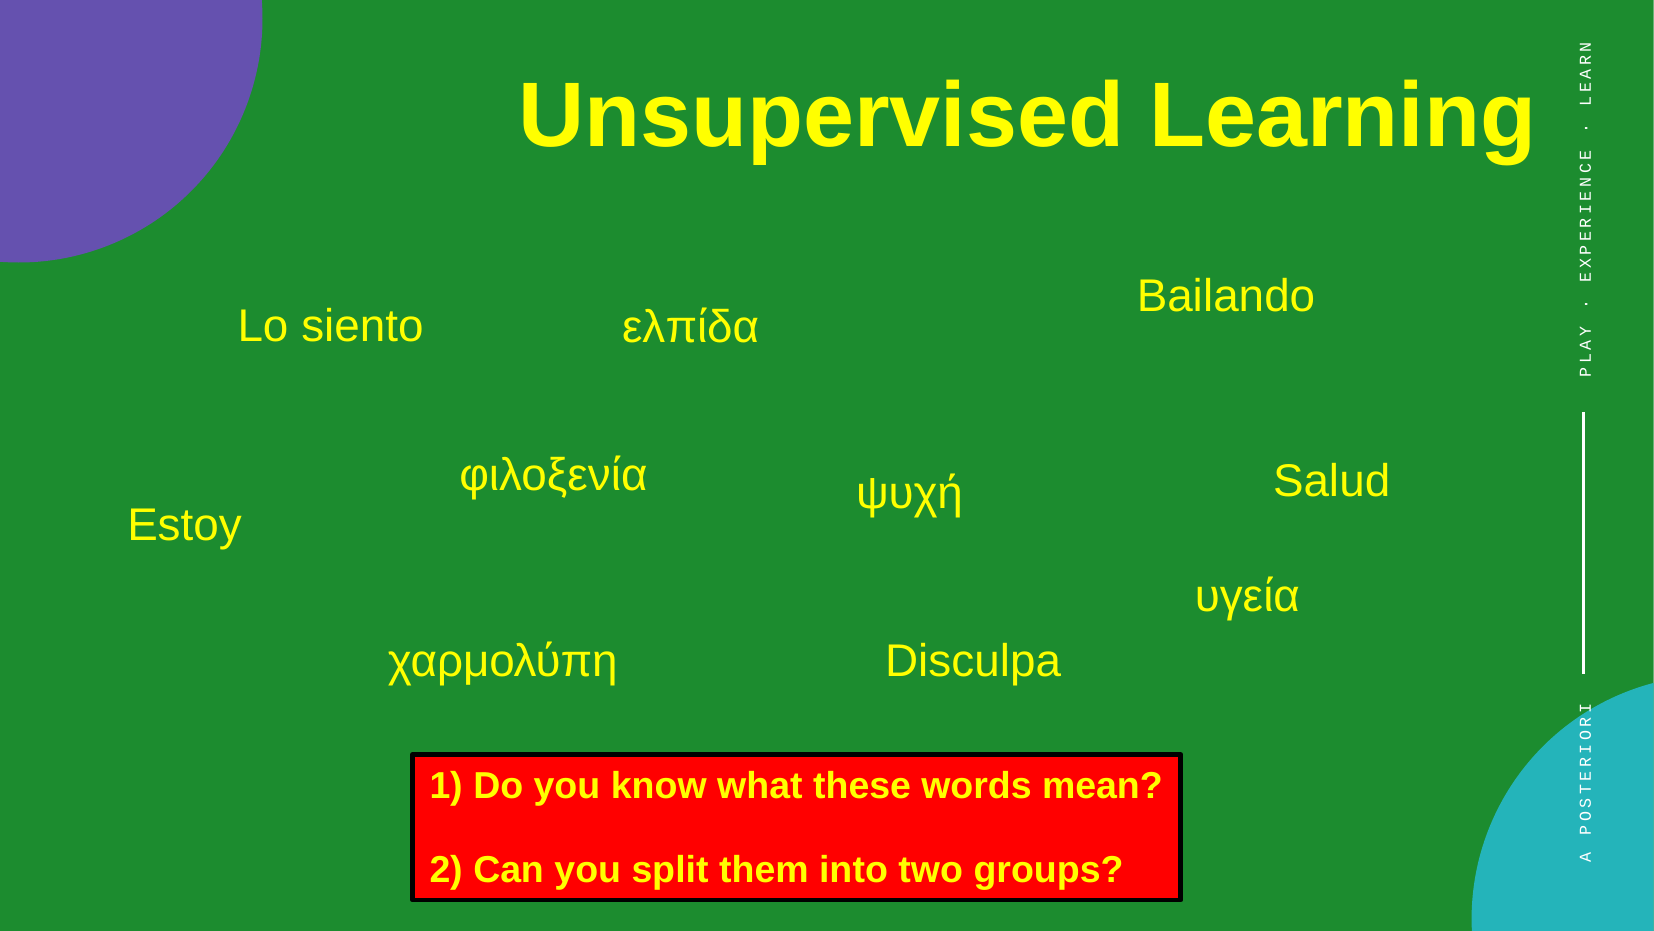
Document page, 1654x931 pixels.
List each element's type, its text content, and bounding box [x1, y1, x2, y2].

text_box Disculpa [870, 627, 1150, 752]
text_box ψυχή [841, 459, 1042, 590]
text_box Lo siento [222, 292, 514, 479]
text_box Salud [1258, 447, 1470, 579]
text_box 1) Do you know what these words mean? 2) Can you split them into two groups? [412, 754, 1181, 901]
text_box ελπίδα [607, 293, 842, 424]
text_box χαρμολύπη [373, 627, 716, 758]
title Unsupervised Learning [262, 37, 1538, 193]
text_box υγεία [1180, 562, 1378, 693]
text_box Estoy [112, 491, 322, 622]
text_box Bailando [1122, 262, 1404, 448]
text_box φιλοξενία [444, 441, 738, 572]
